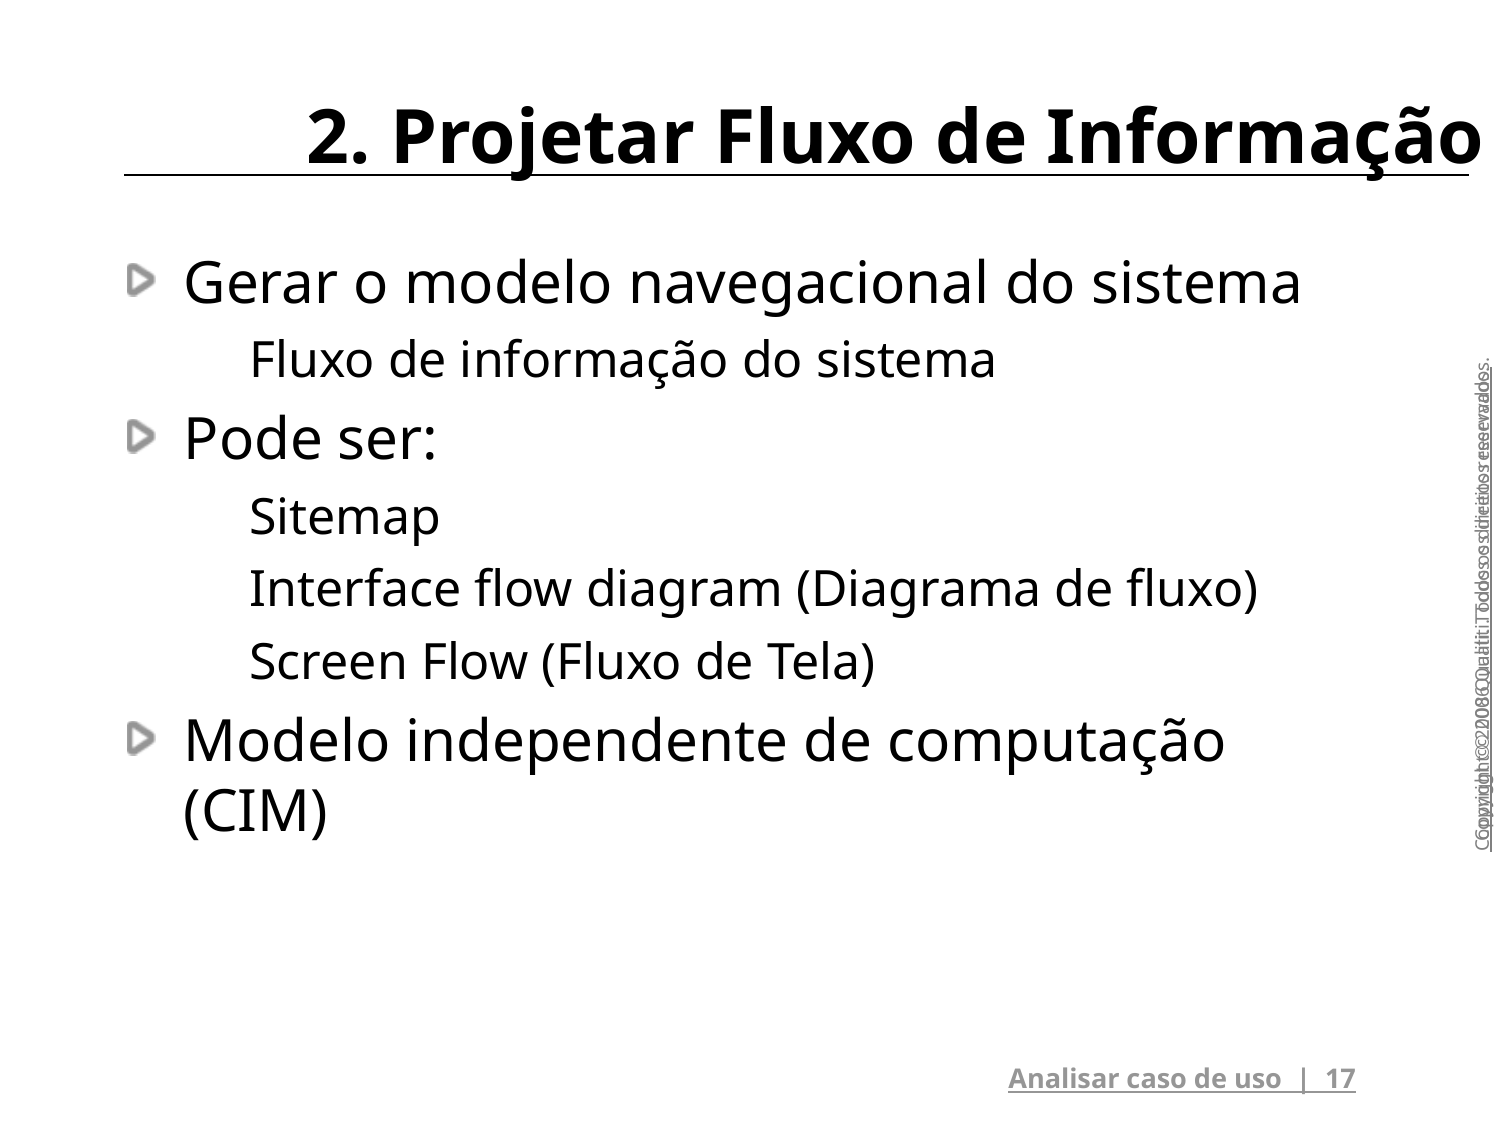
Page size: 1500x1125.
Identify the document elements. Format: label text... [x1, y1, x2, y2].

title 2. Projetar Fluxo de Informação [137, 0, 1500, 186]
list Gerar o modelo navegacional do sistema Fluxo de informação do sistema Pode ser: Sitemap Interface flow diagram (Diagrama de fluxo) Screen Flow (Fluxo de Tela) Modelo independente de computação (CIM) [112, 237, 1388, 1013]
text_box Analisar caso de uso | <número> [645, 1054, 1371, 1105]
